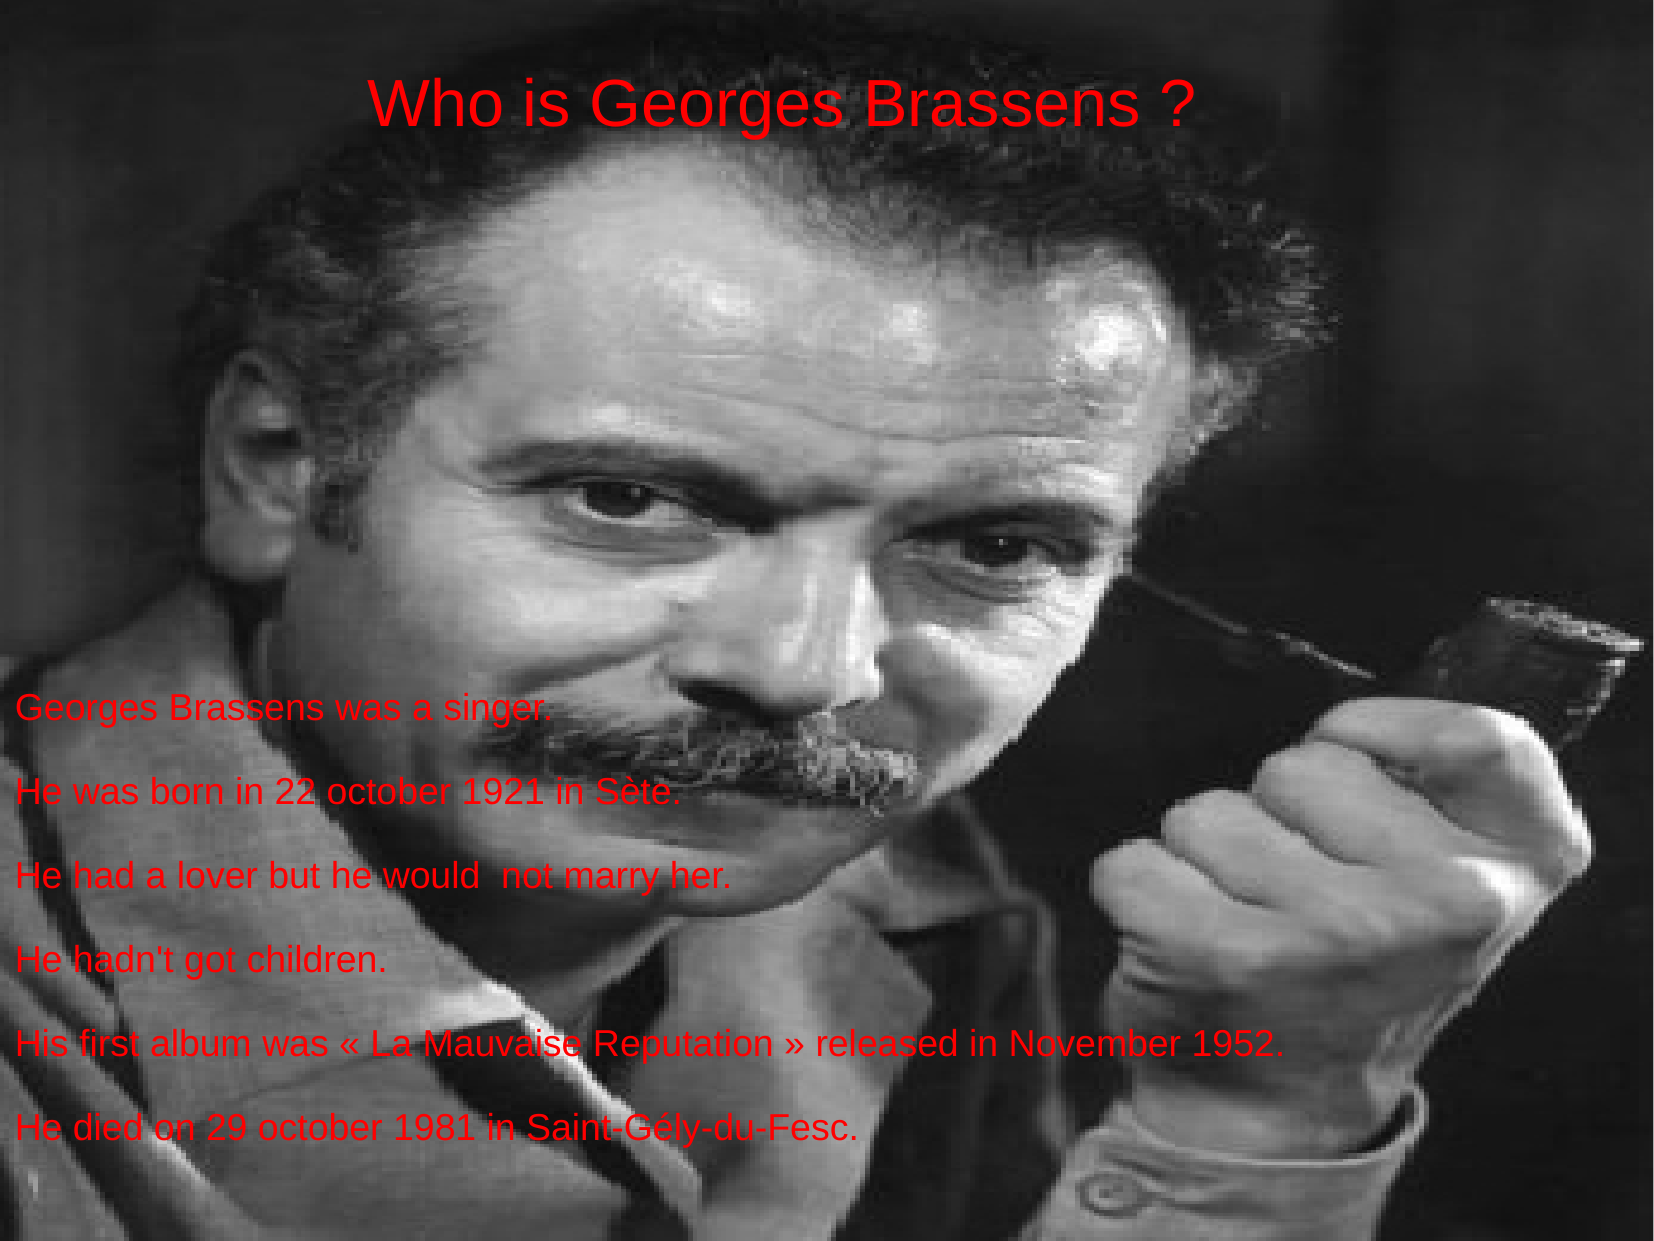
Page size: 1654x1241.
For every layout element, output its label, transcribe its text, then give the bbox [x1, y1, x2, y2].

picture [0, 0, 1654, 1241]
text_box Who is Georges Brassens ? [236, 59, 1329, 149]
text_box Georges Brassens was a singer. He was born in 22 october 1921 in Sète. He had a lover but he would not marry her. He hadn't got children. His first album was « La Mauvaise Reputation » released in November 1952. He died on 29 october 1981 in Saint-Gély-du-Fesc. [0, 679, 1477, 1241]
